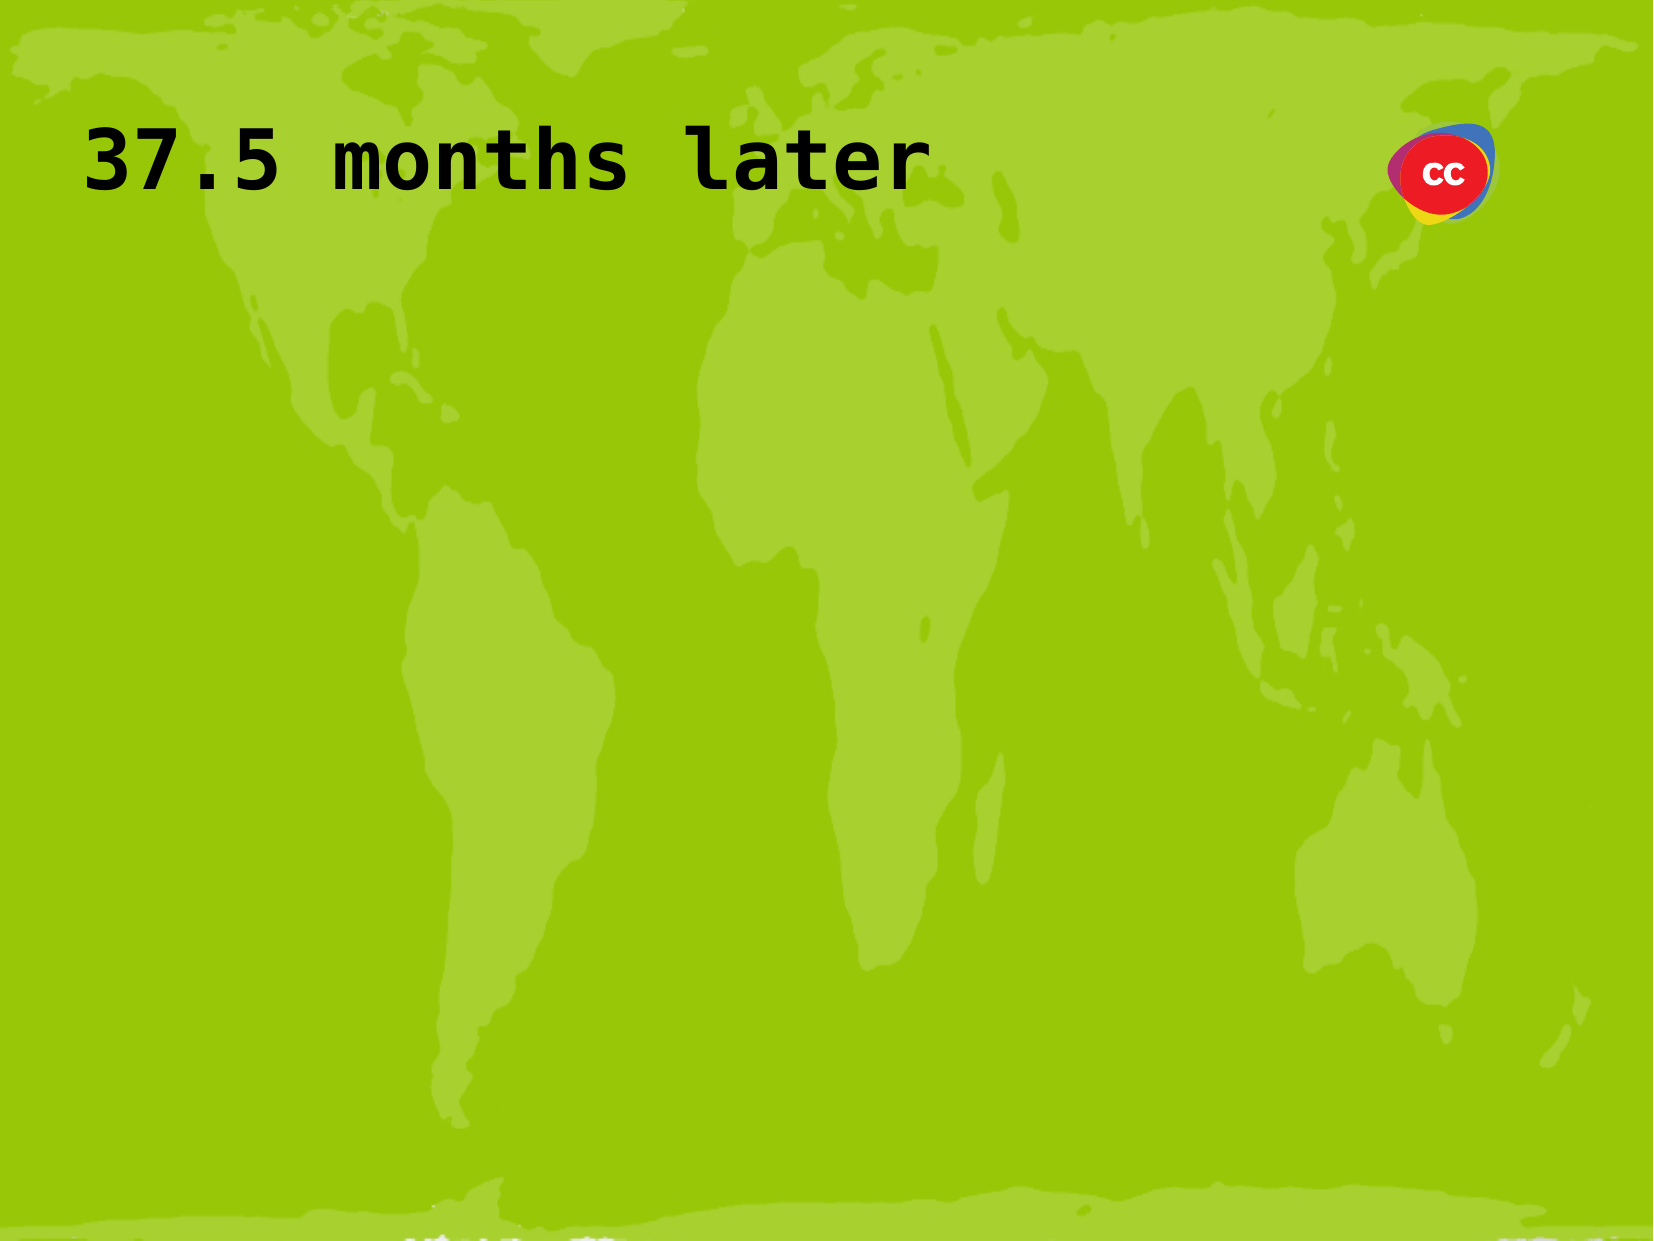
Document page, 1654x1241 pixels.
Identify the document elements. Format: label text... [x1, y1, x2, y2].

picture [0, 0, 1653, 1241]
list 37.5 months later [82, 112, 1571, 1109]
